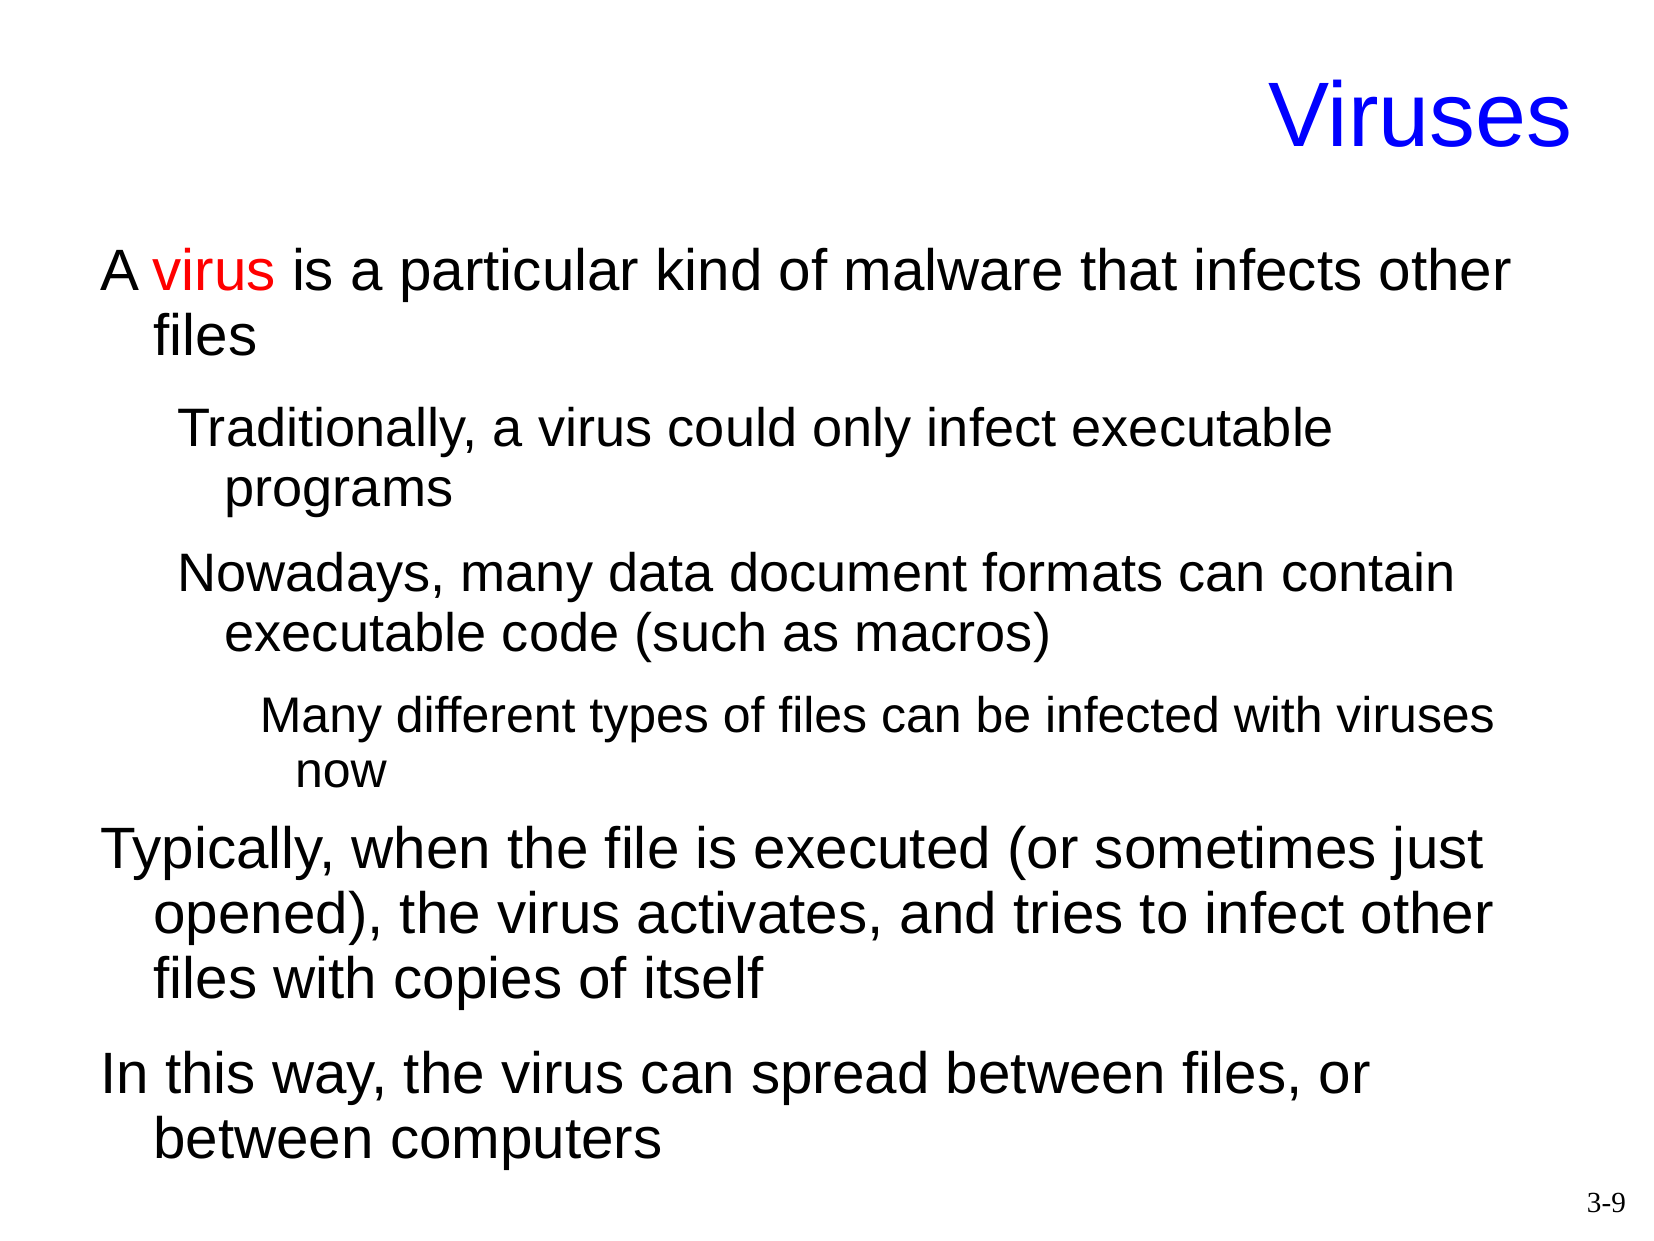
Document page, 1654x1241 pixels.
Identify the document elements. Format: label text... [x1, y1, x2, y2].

list A virus is a particular kind of malware that infects other files Traditionally, a virus could only infect executable programs Nowadays, many data document formats can contain executable code (such as macros) Many different types of files can be infected with viruses now Typically, when the file is executed (or sometimes just opened), the virus activates, and tries to infect other files with copies of itself In this way, the virus can spread between files, or between computers [82, 237, 1571, 1171]
title Viruses [84, 18, 1573, 211]
